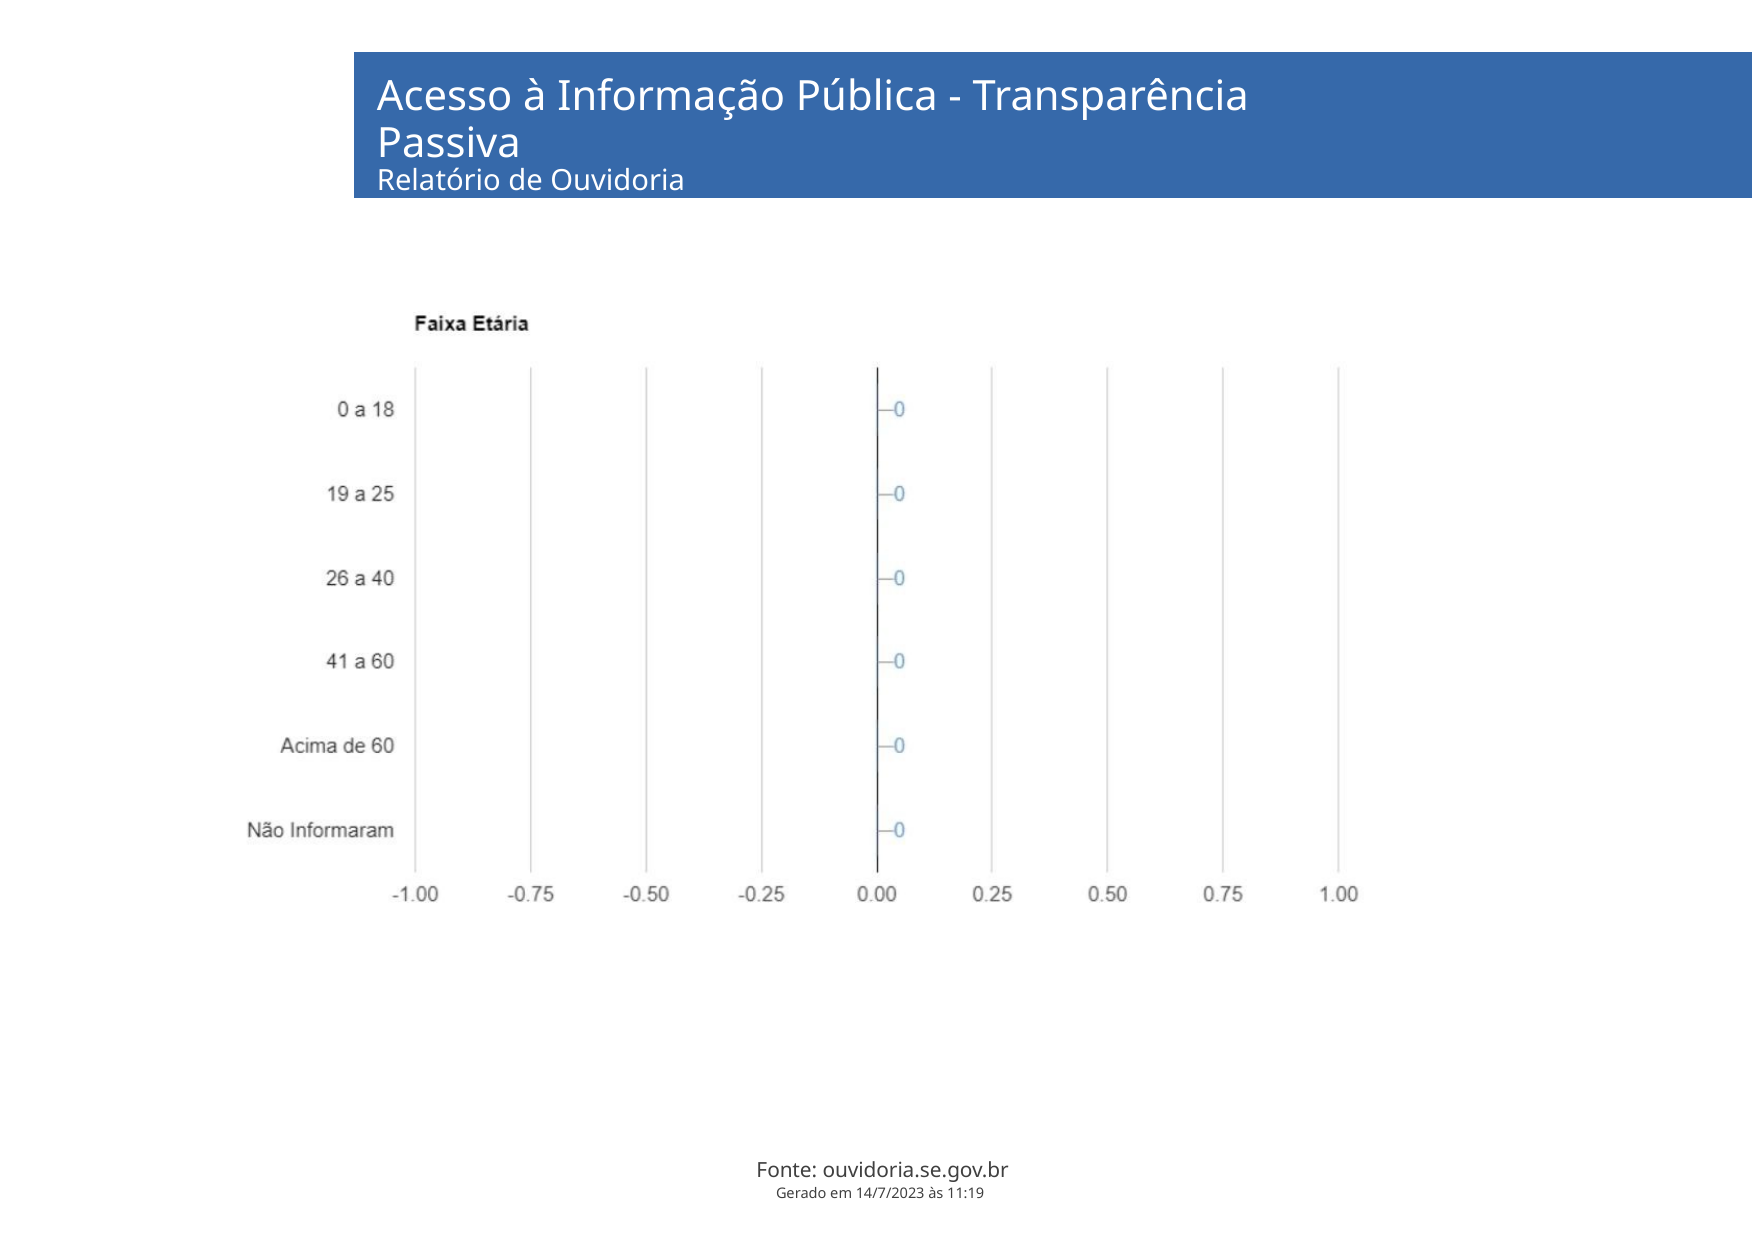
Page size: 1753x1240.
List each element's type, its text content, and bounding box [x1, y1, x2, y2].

text_box Acesso à Informação Pública - Transparência Passiva Relatório de Ouvidoria SETUR - Janeiro a Janeiro de 2023 [376, 72, 1403, 228]
text_box [354, 52, 1752, 198]
text_box [155, 211, 1599, 1028]
text_box Fonte: ouvidoria.se.gov.br Gerado em 14/7/2023 às 11:19 [756, 1158, 1023, 1202]
